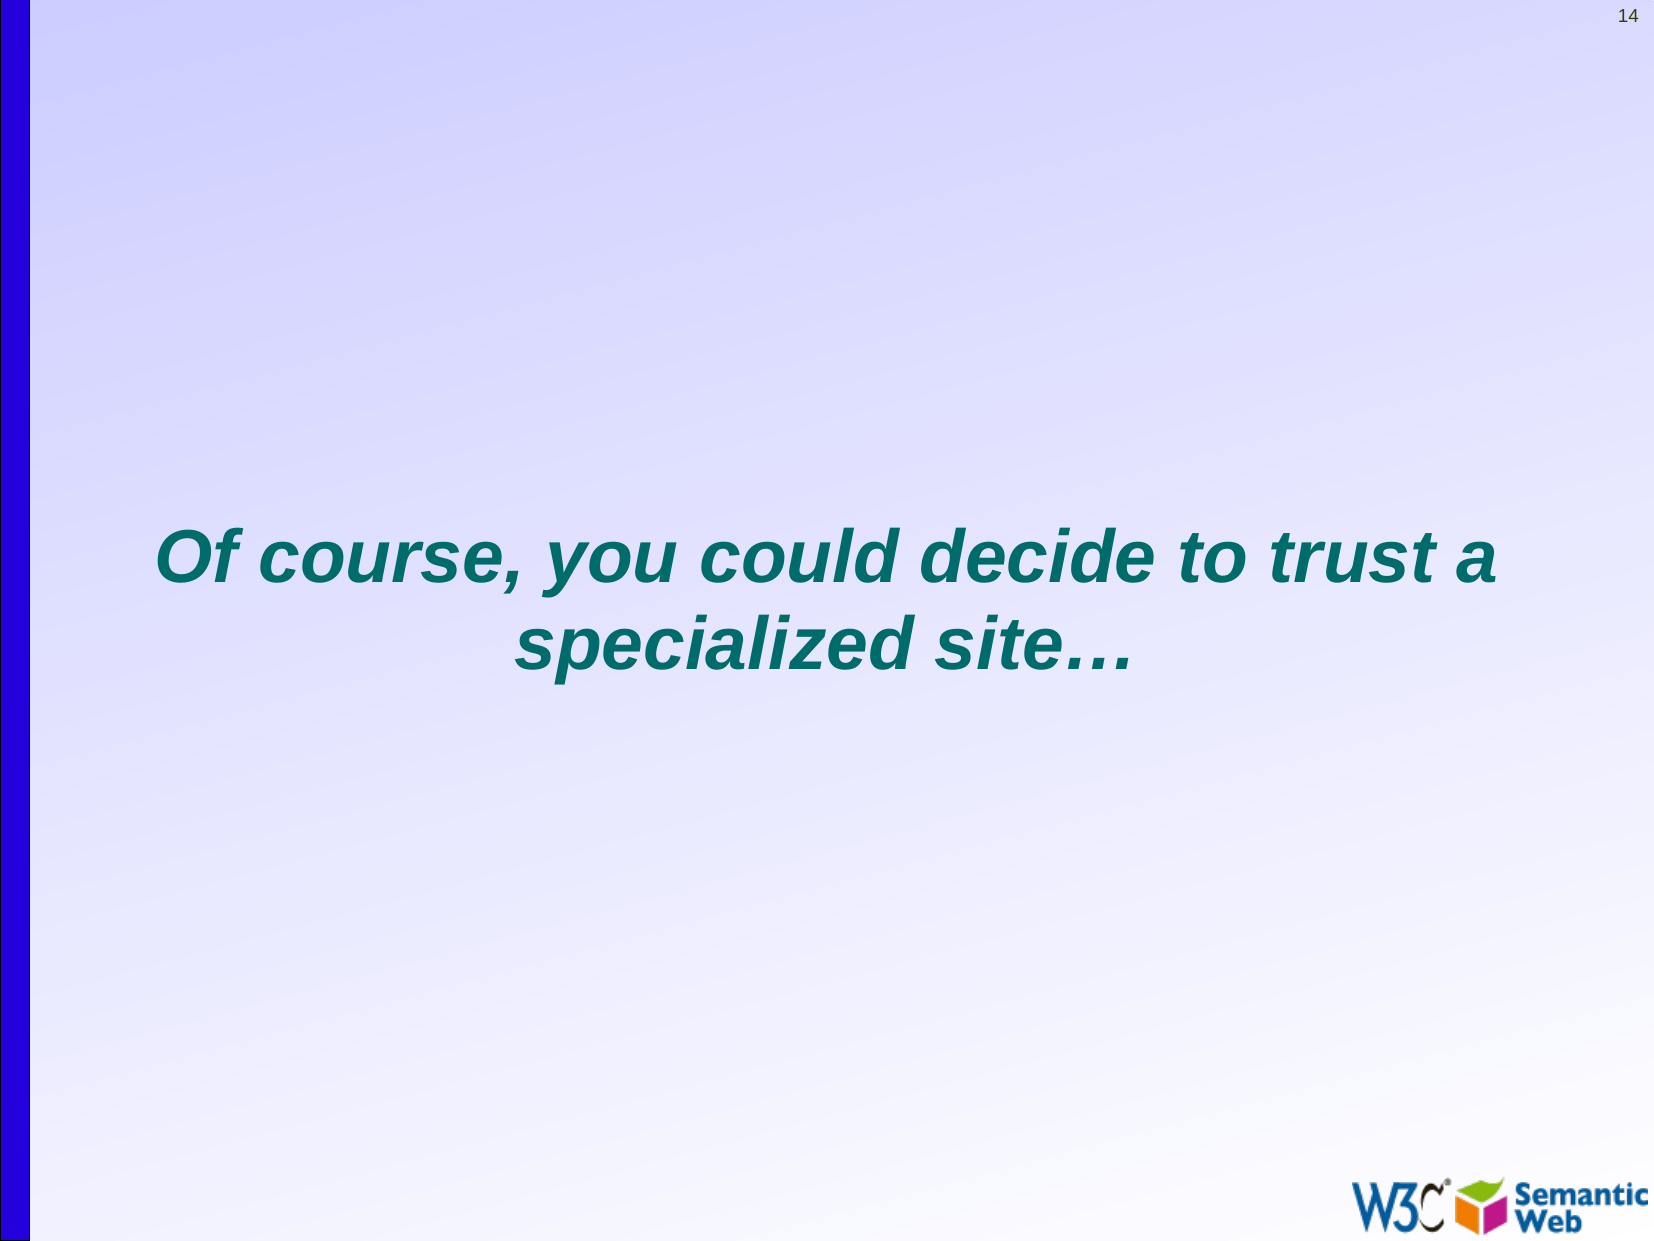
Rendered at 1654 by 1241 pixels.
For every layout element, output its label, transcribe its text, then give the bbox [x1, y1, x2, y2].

picture [1352, 1175, 1648, 1235]
title Of course, you could decide to trust a specialized site… [59, 512, 1595, 684]
